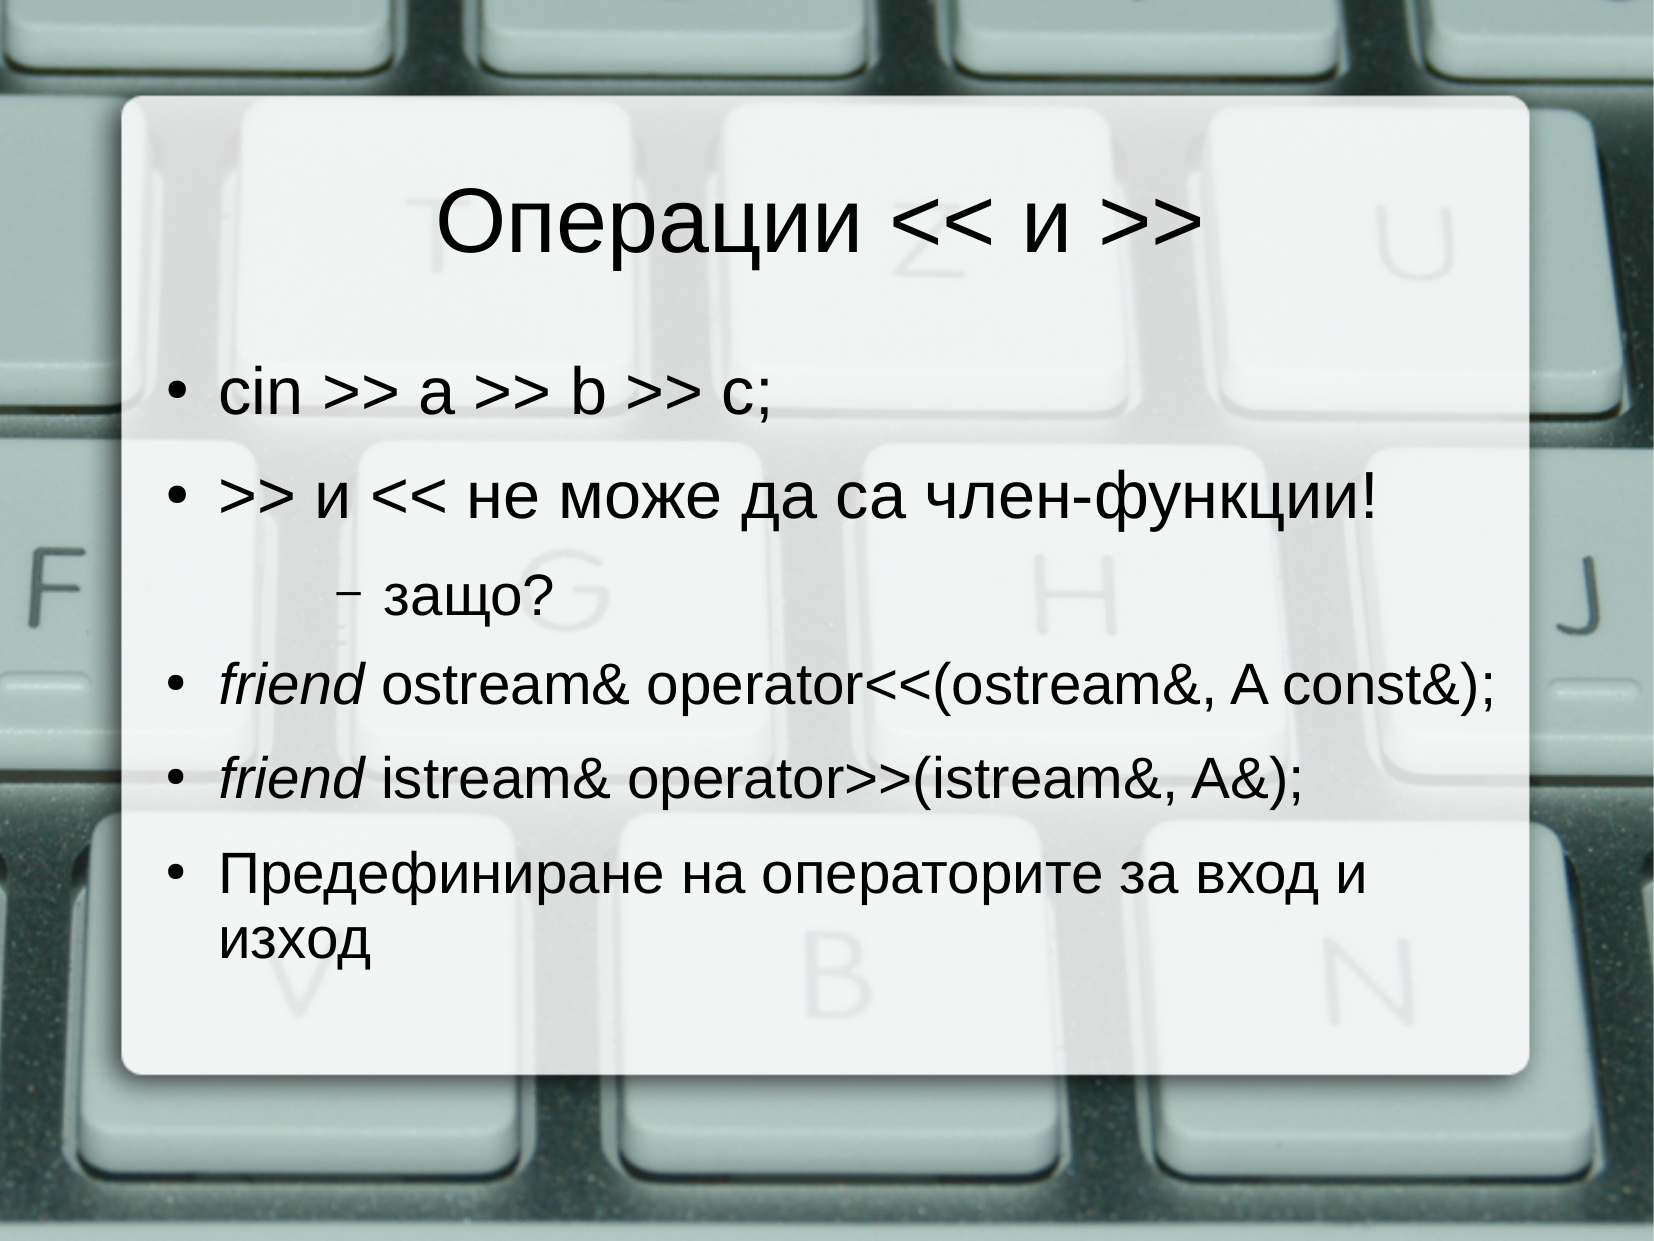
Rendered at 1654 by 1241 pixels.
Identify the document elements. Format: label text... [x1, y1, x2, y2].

title Операции << и >> [135, 117, 1506, 325]
picture [0, 0, 1654, 1241]
list cin >> a >> b >> c; >> и << не може да са член-функции! защо? friend ostream& operator<<(ostream&, A const&); friend istream& operator>>(istream&, A&); Предефиниране на операторите за вход и изход [147, 354, 1506, 1074]
